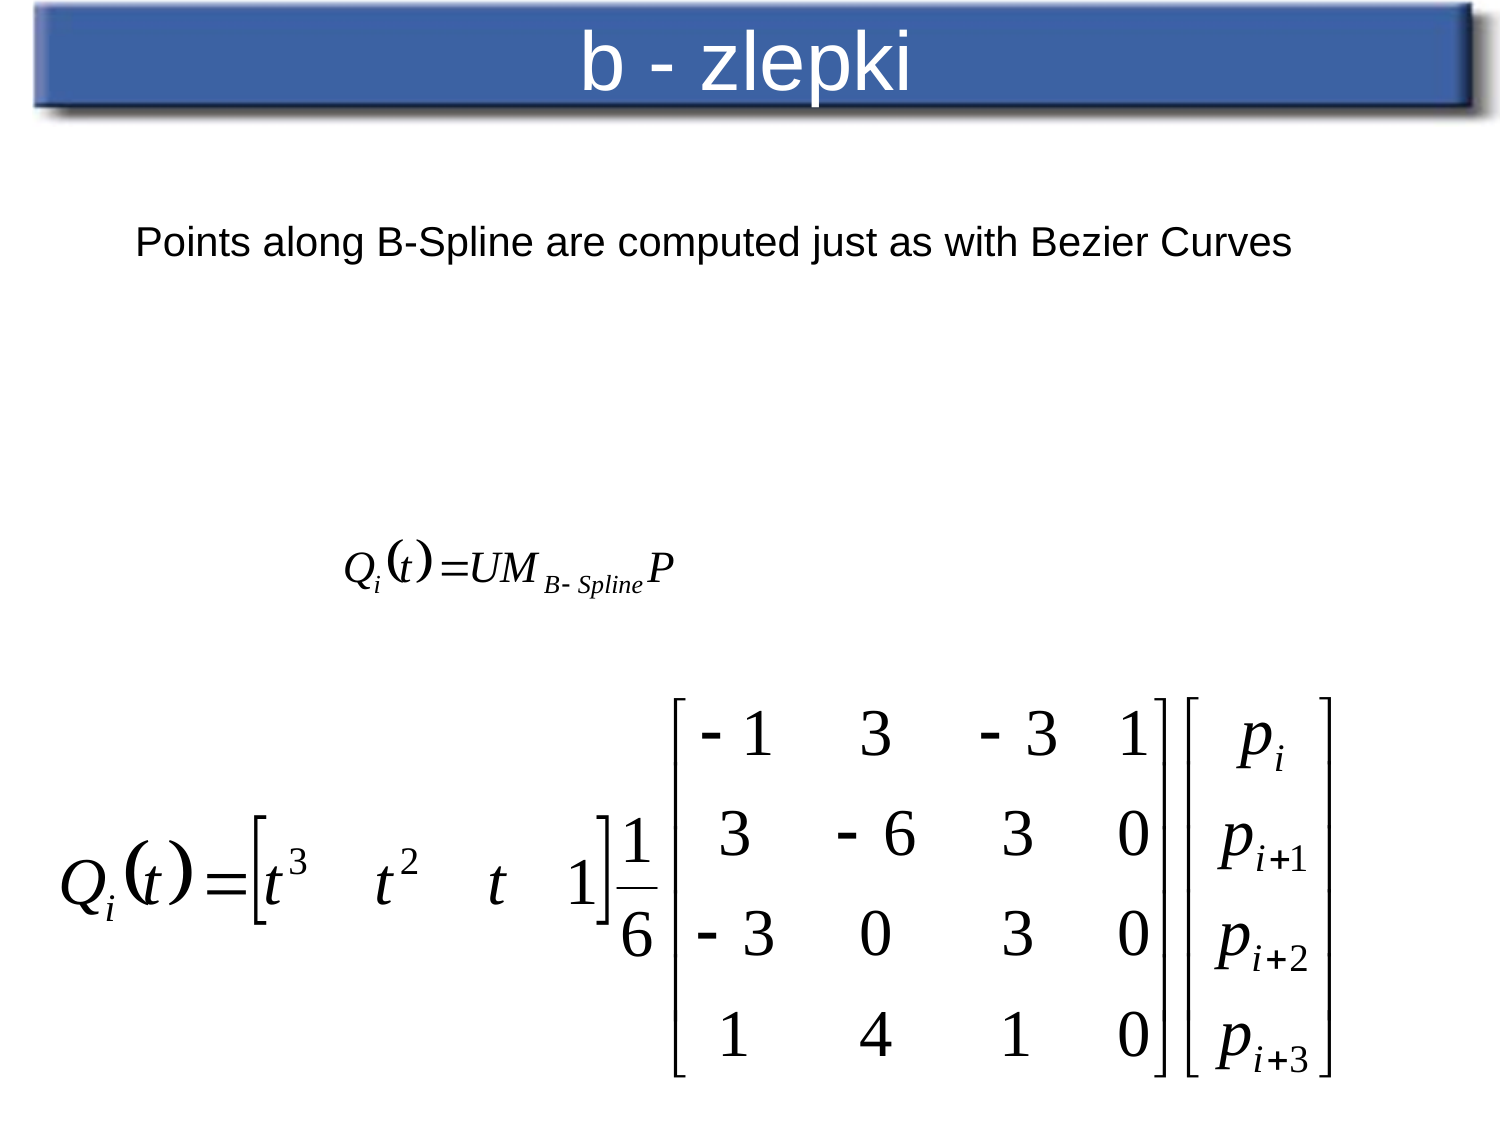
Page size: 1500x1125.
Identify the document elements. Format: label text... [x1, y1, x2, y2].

picture [32, 0, 1500, 127]
chart [337, 537, 685, 609]
list Points along B-Spline are computed just as with Bezier Curves [120, 207, 1314, 341]
title b - zlepki [0, 0, 1493, 114]
chart [50, 682, 1359, 1094]
